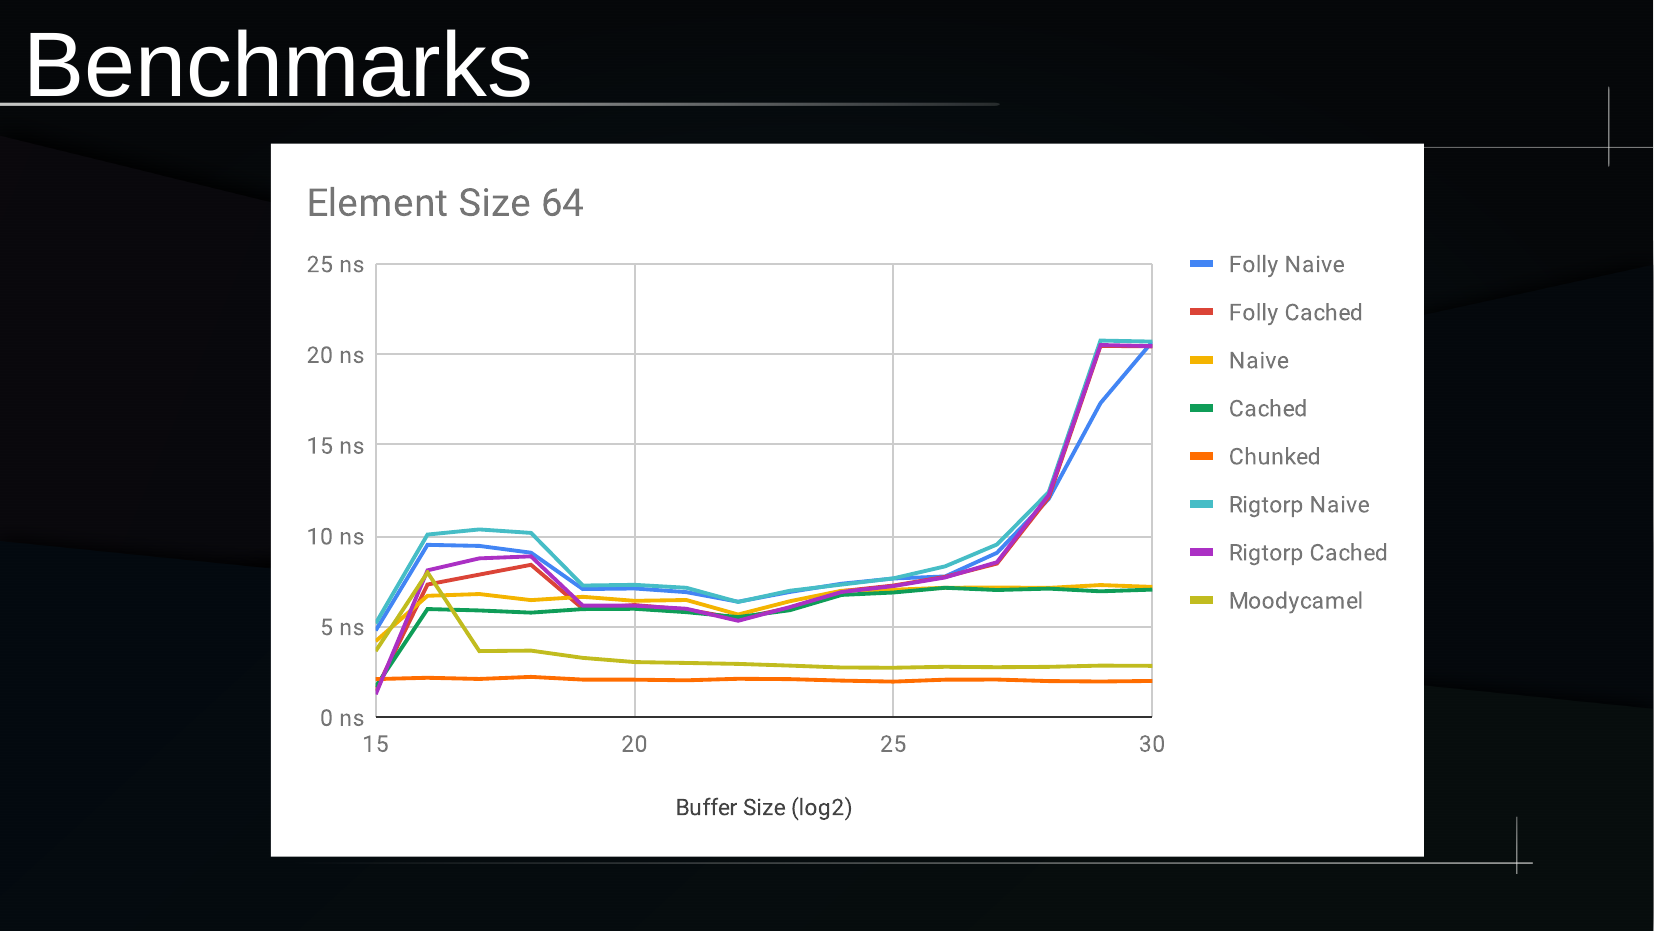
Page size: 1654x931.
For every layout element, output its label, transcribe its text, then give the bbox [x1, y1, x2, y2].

title Benchmarks [23, 11, 1589, 119]
picture [0, 0, 1654, 931]
